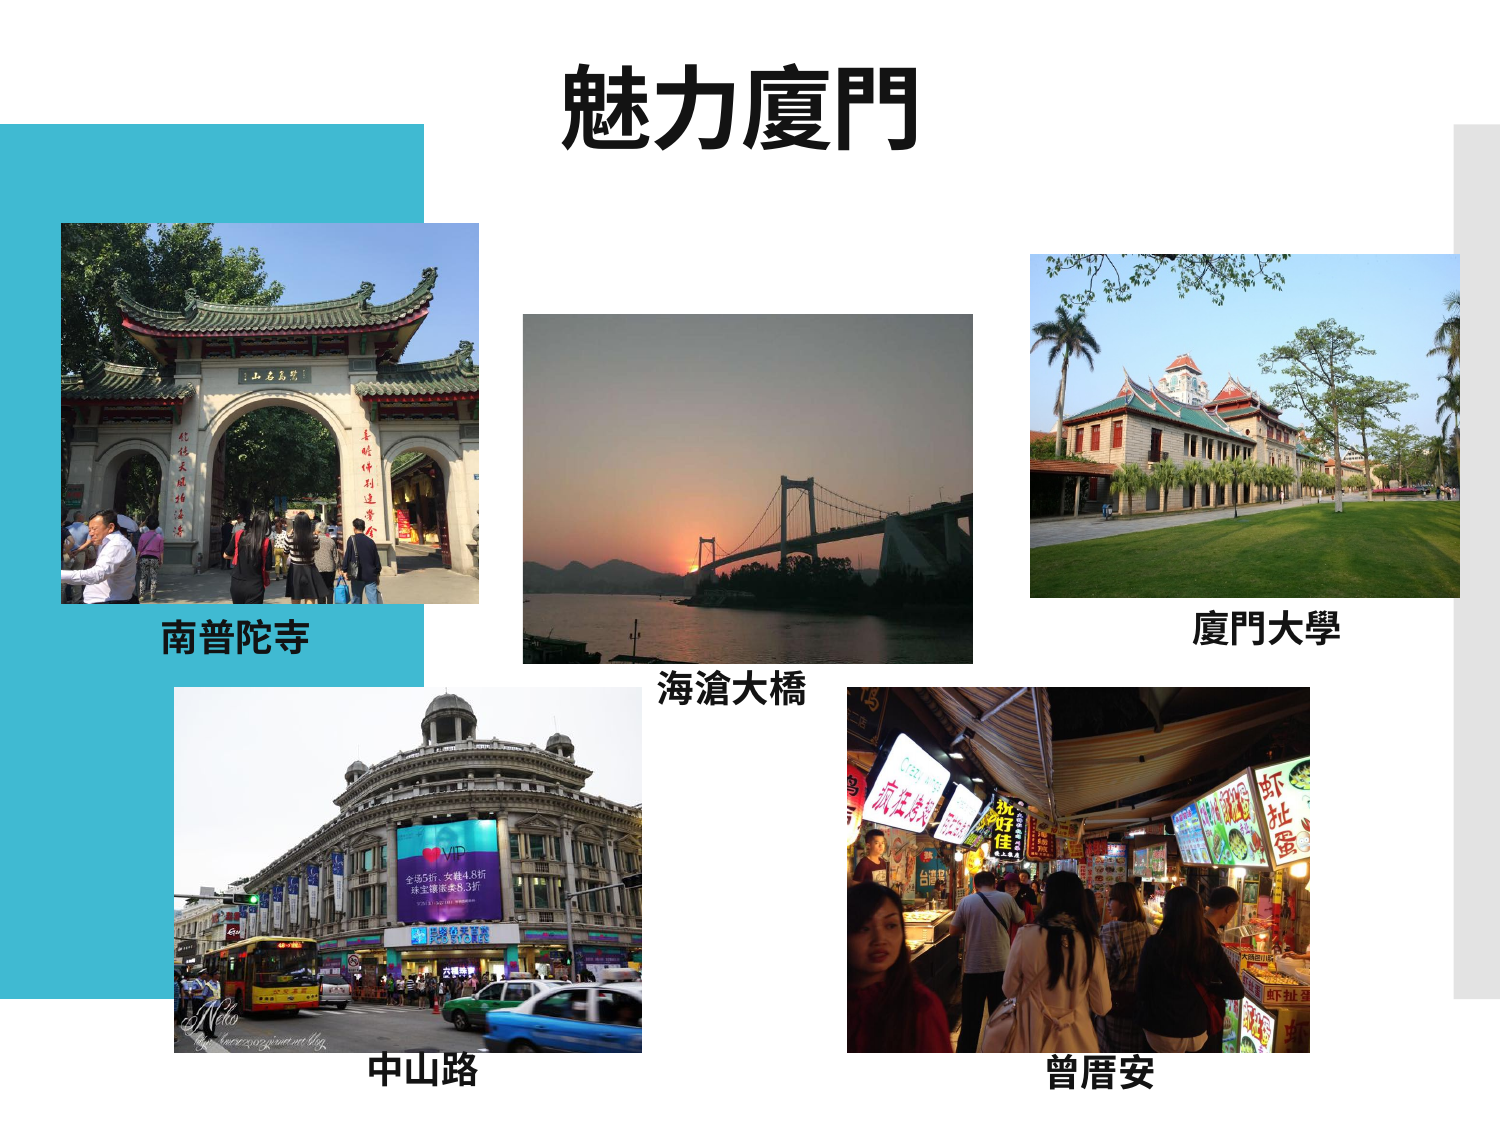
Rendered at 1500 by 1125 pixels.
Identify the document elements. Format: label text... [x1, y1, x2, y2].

text_box 海滄大橋 [642, 658, 822, 718]
picture [174, 687, 642, 1053]
text_box 曾厝安 [1028, 1042, 1245, 1102]
text_box 中山路 [351, 1039, 494, 1099]
picture [61, 223, 496, 604]
picture [522, 314, 1011, 664]
title 魅力廈門 [111, 0, 1372, 225]
picture [847, 687, 1310, 1053]
picture [1030, 254, 1460, 599]
text_box 廈門大學 [1177, 597, 1357, 658]
text_box 南普陀寺 [146, 607, 326, 667]
